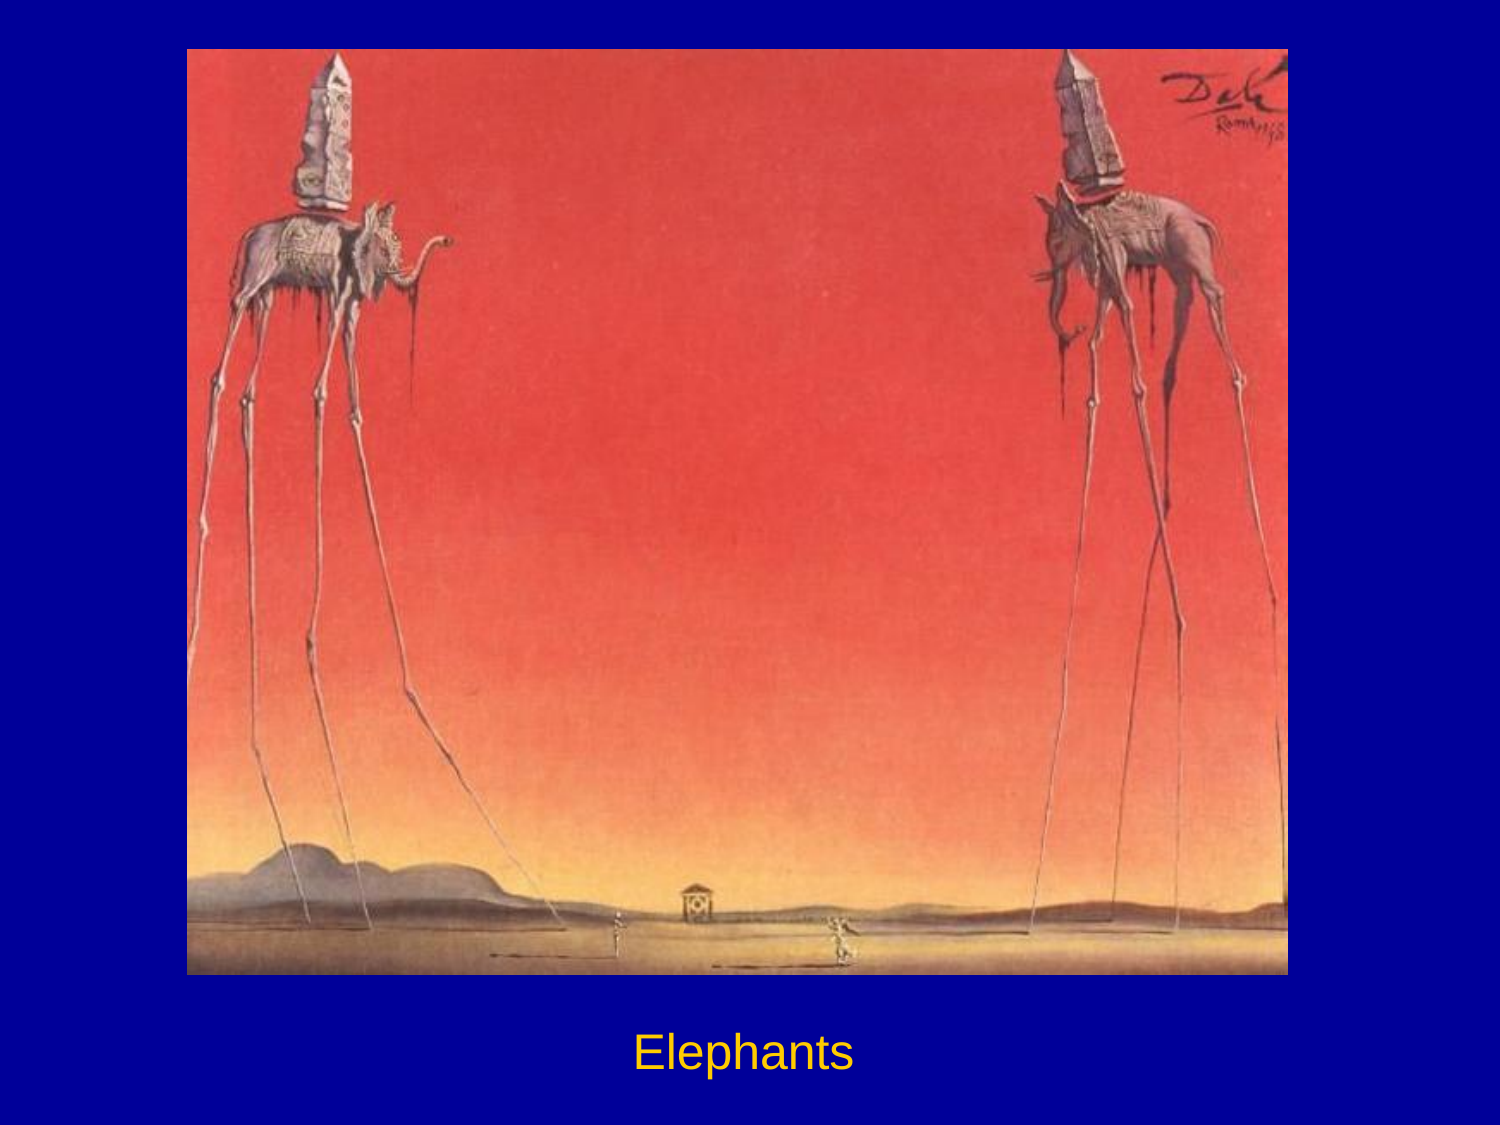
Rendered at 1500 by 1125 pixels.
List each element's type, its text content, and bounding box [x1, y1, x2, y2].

text_box Elephants [149, 1012, 1338, 1088]
picture [187, 49, 1288, 975]
